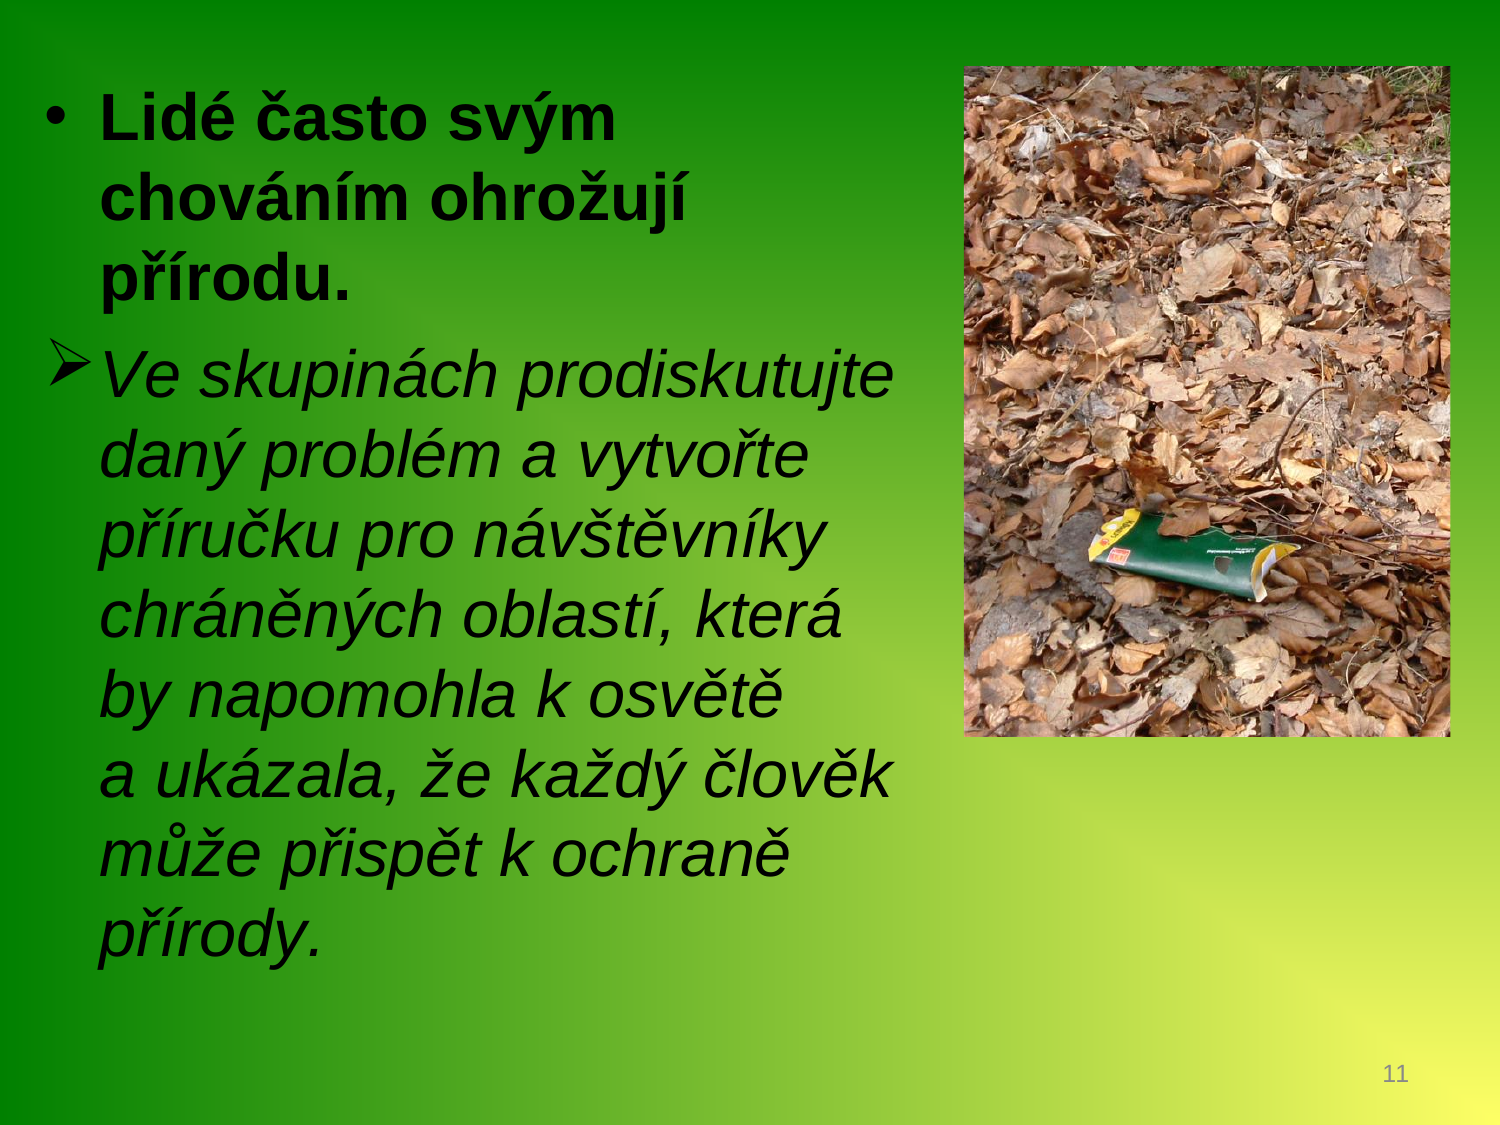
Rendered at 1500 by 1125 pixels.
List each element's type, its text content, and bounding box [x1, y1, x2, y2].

text_box Lidé často svým chováním ohrožují přírodu. Ve skupinách prodiskutujte daný problém a vytvořte příručku pro návštěvníky chráněných oblastí, která by napomohla k osvětě a ukázala, že každý člověk může přispět k ochraně přírody. [29, 66, 939, 1094]
text_box <číslo> [1074, 1042, 1426, 1103]
picture [0, 0, 1500, 1125]
